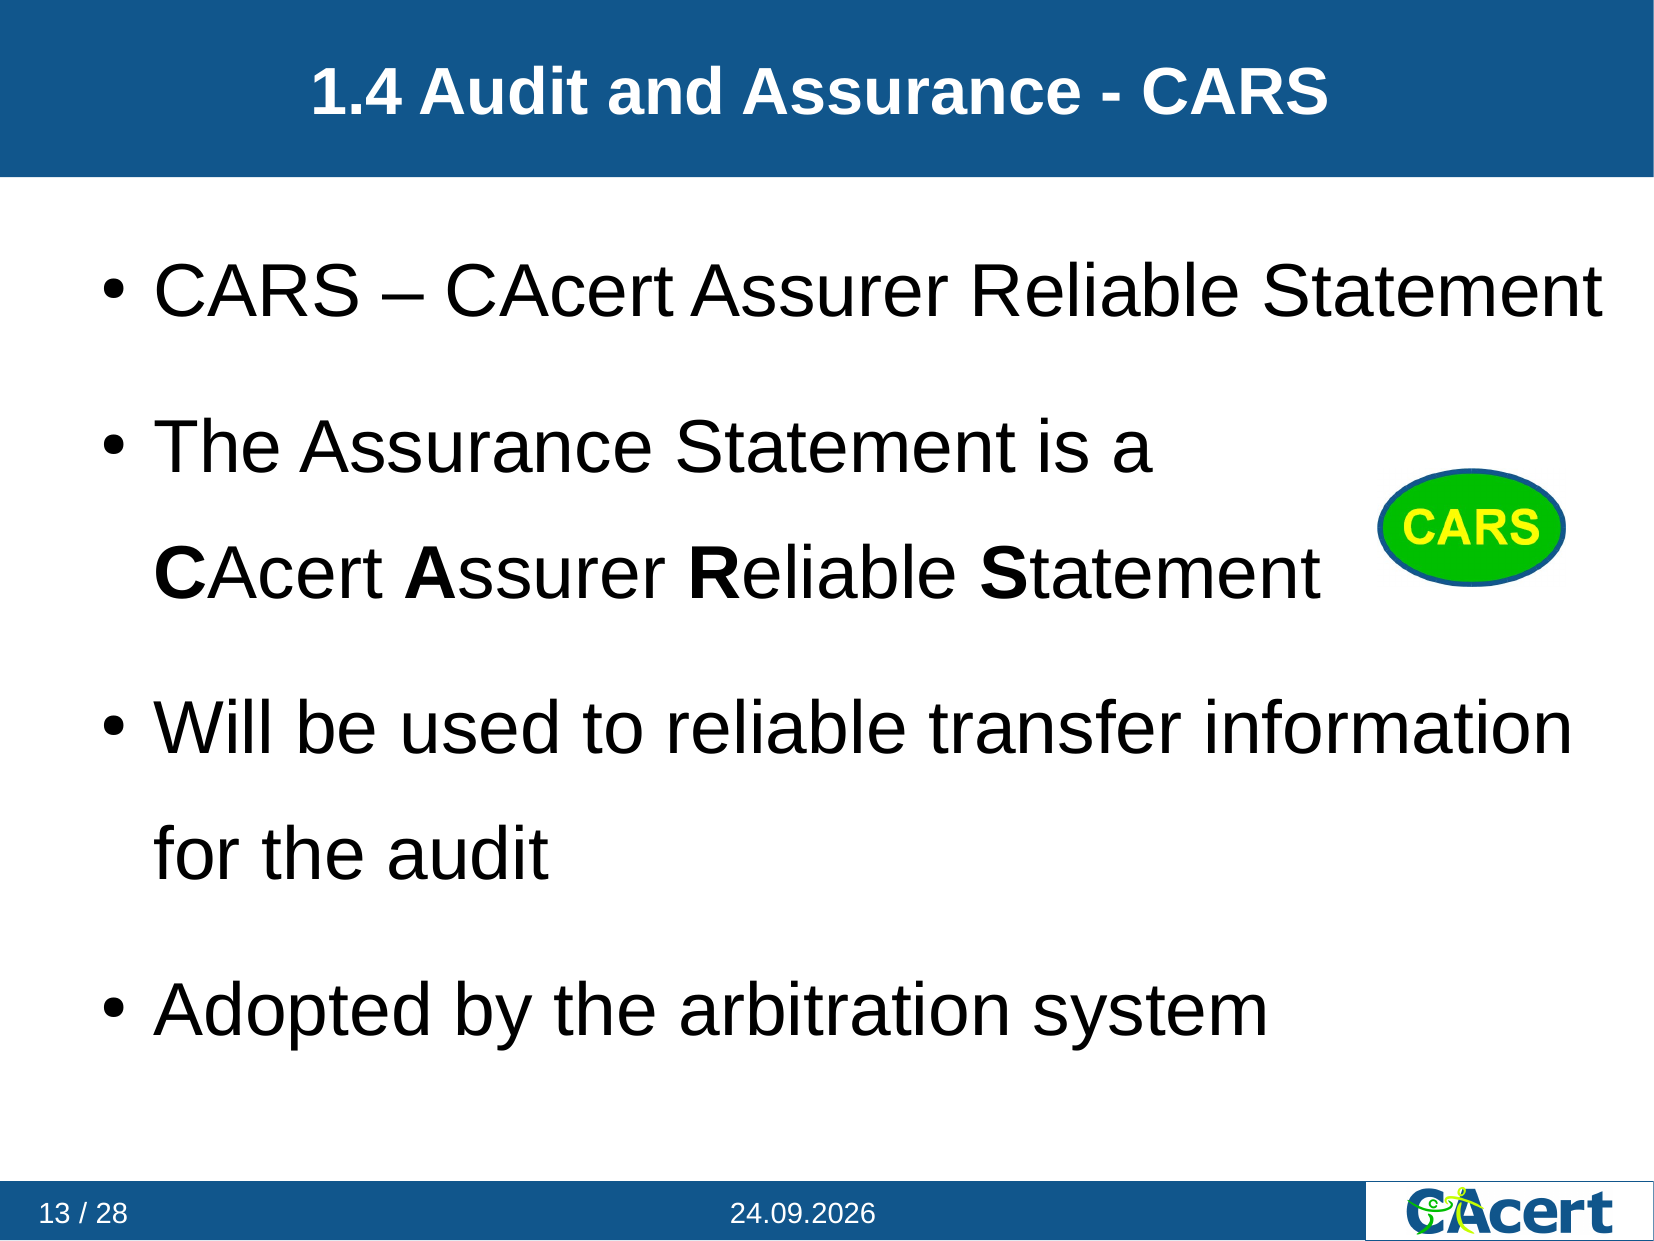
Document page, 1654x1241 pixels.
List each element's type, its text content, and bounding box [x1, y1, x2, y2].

picture [1377, 468, 1566, 587]
list CARS – CAcert Assurer Reliable Statement The Assurance Statement is a CAcert Assurer Reliable Statement Will be used to reliable transfer information for the audit Adopted by the arbitration system [82, 206, 1625, 1065]
title 1.4 Audit and Assurance - CARS [76, 17, 1565, 166]
picture [1406, 1186, 1613, 1235]
